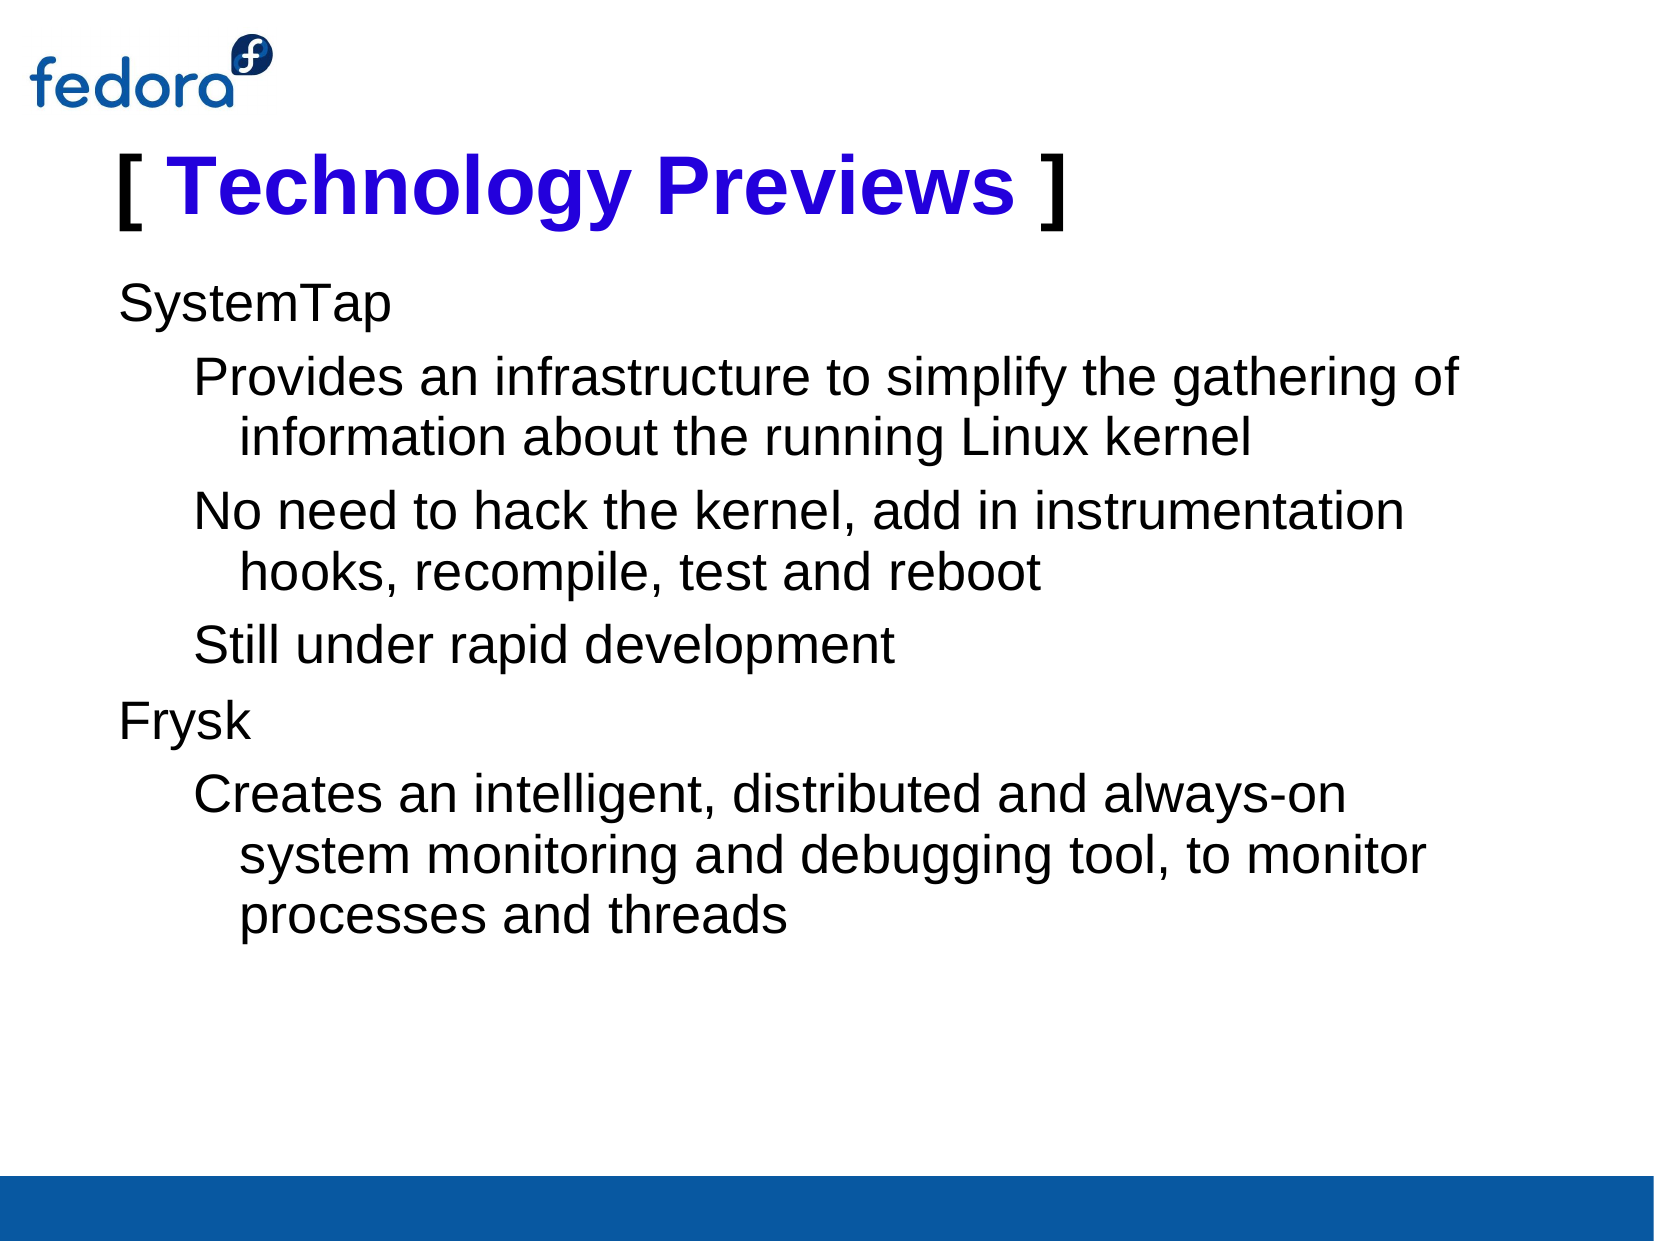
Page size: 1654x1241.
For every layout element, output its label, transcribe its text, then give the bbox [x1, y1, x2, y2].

list SystemTap Provides an infrastructure to simplify the gathering of information about the running Linux kernel No need to hack the kernel, add in instrumentation hooks, recompile, test and reboot Still under rapid development Frysk Creates an intelligent, distributed and always-on system monitoring and debugging tool, to monitor processes and threads [118, 272, 1524, 1141]
title [ Technology Previews ] [115, 130, 1521, 241]
picture [0, 1176, 1654, 1241]
picture [22, 27, 277, 115]
